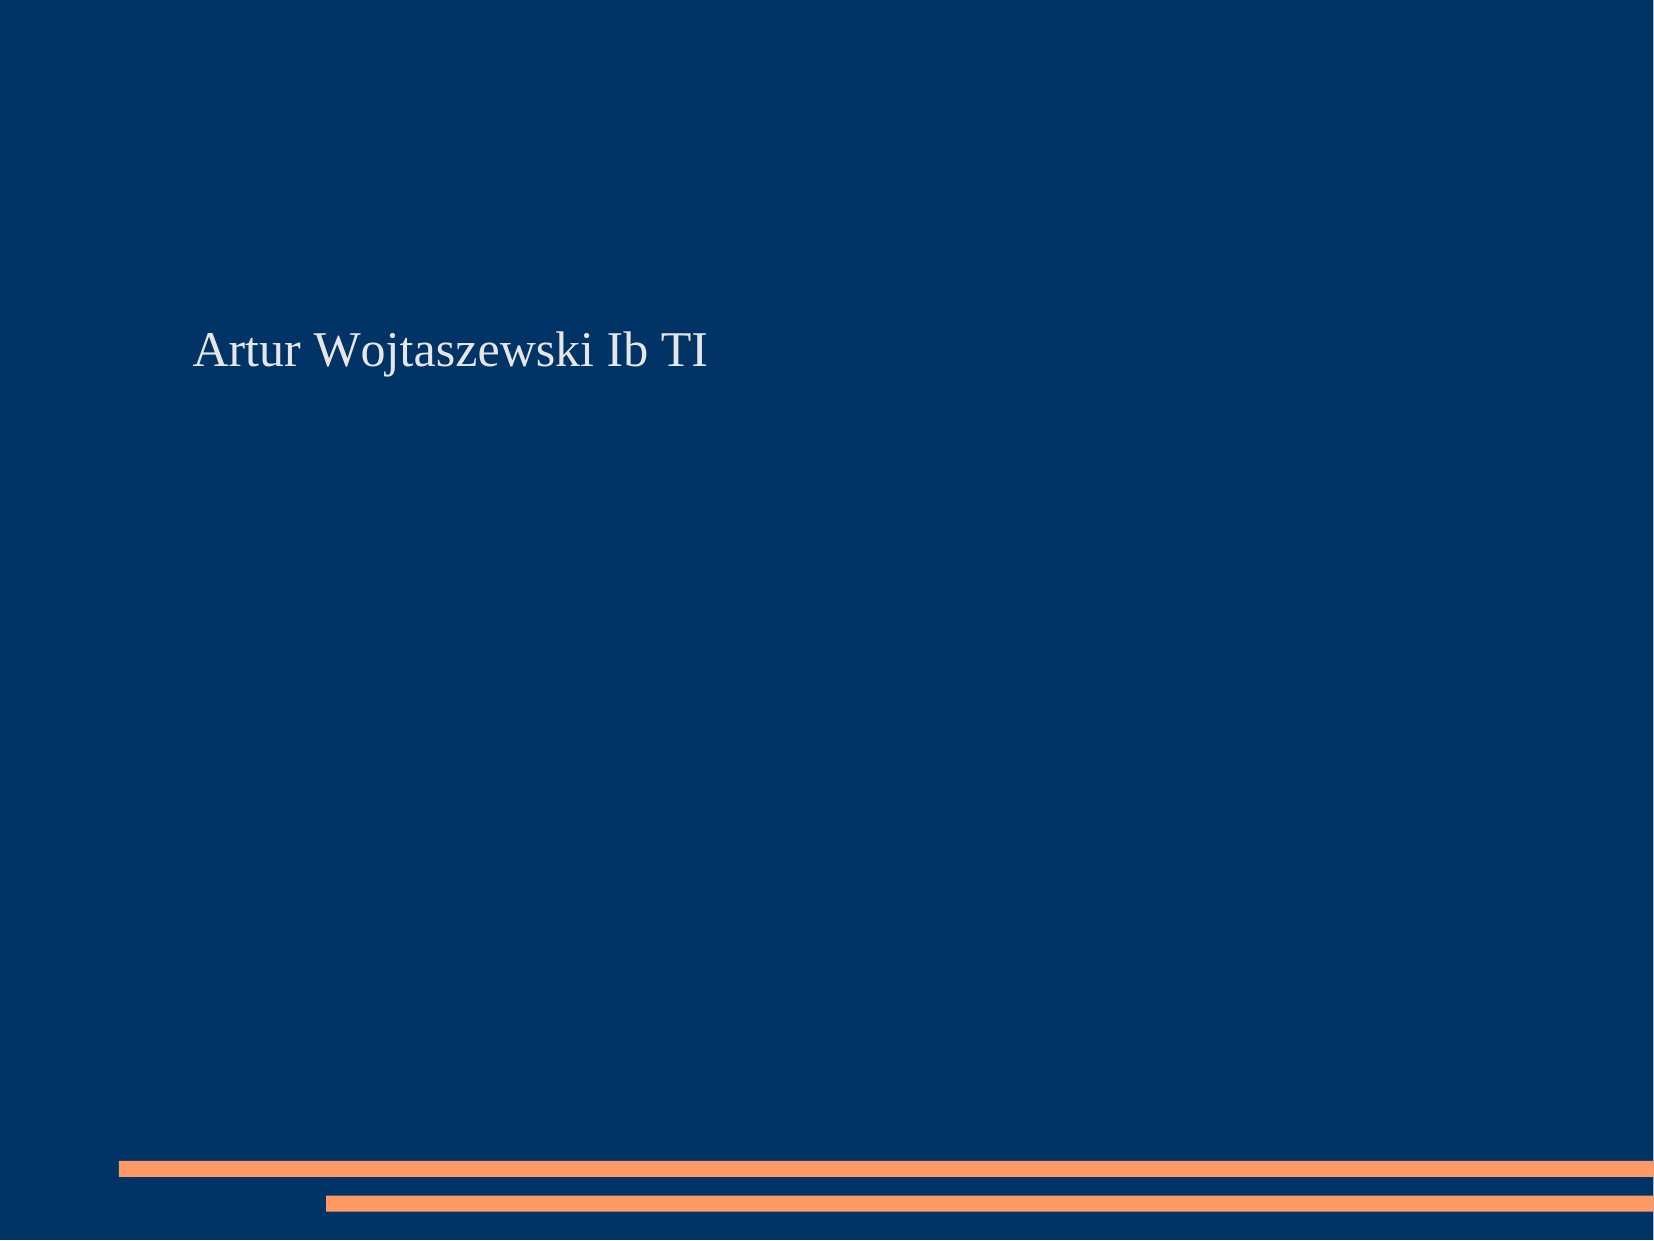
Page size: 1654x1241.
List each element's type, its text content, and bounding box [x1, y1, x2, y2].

list Artur Wojtaszewski Ib TI [121, 322, 1561, 1132]
